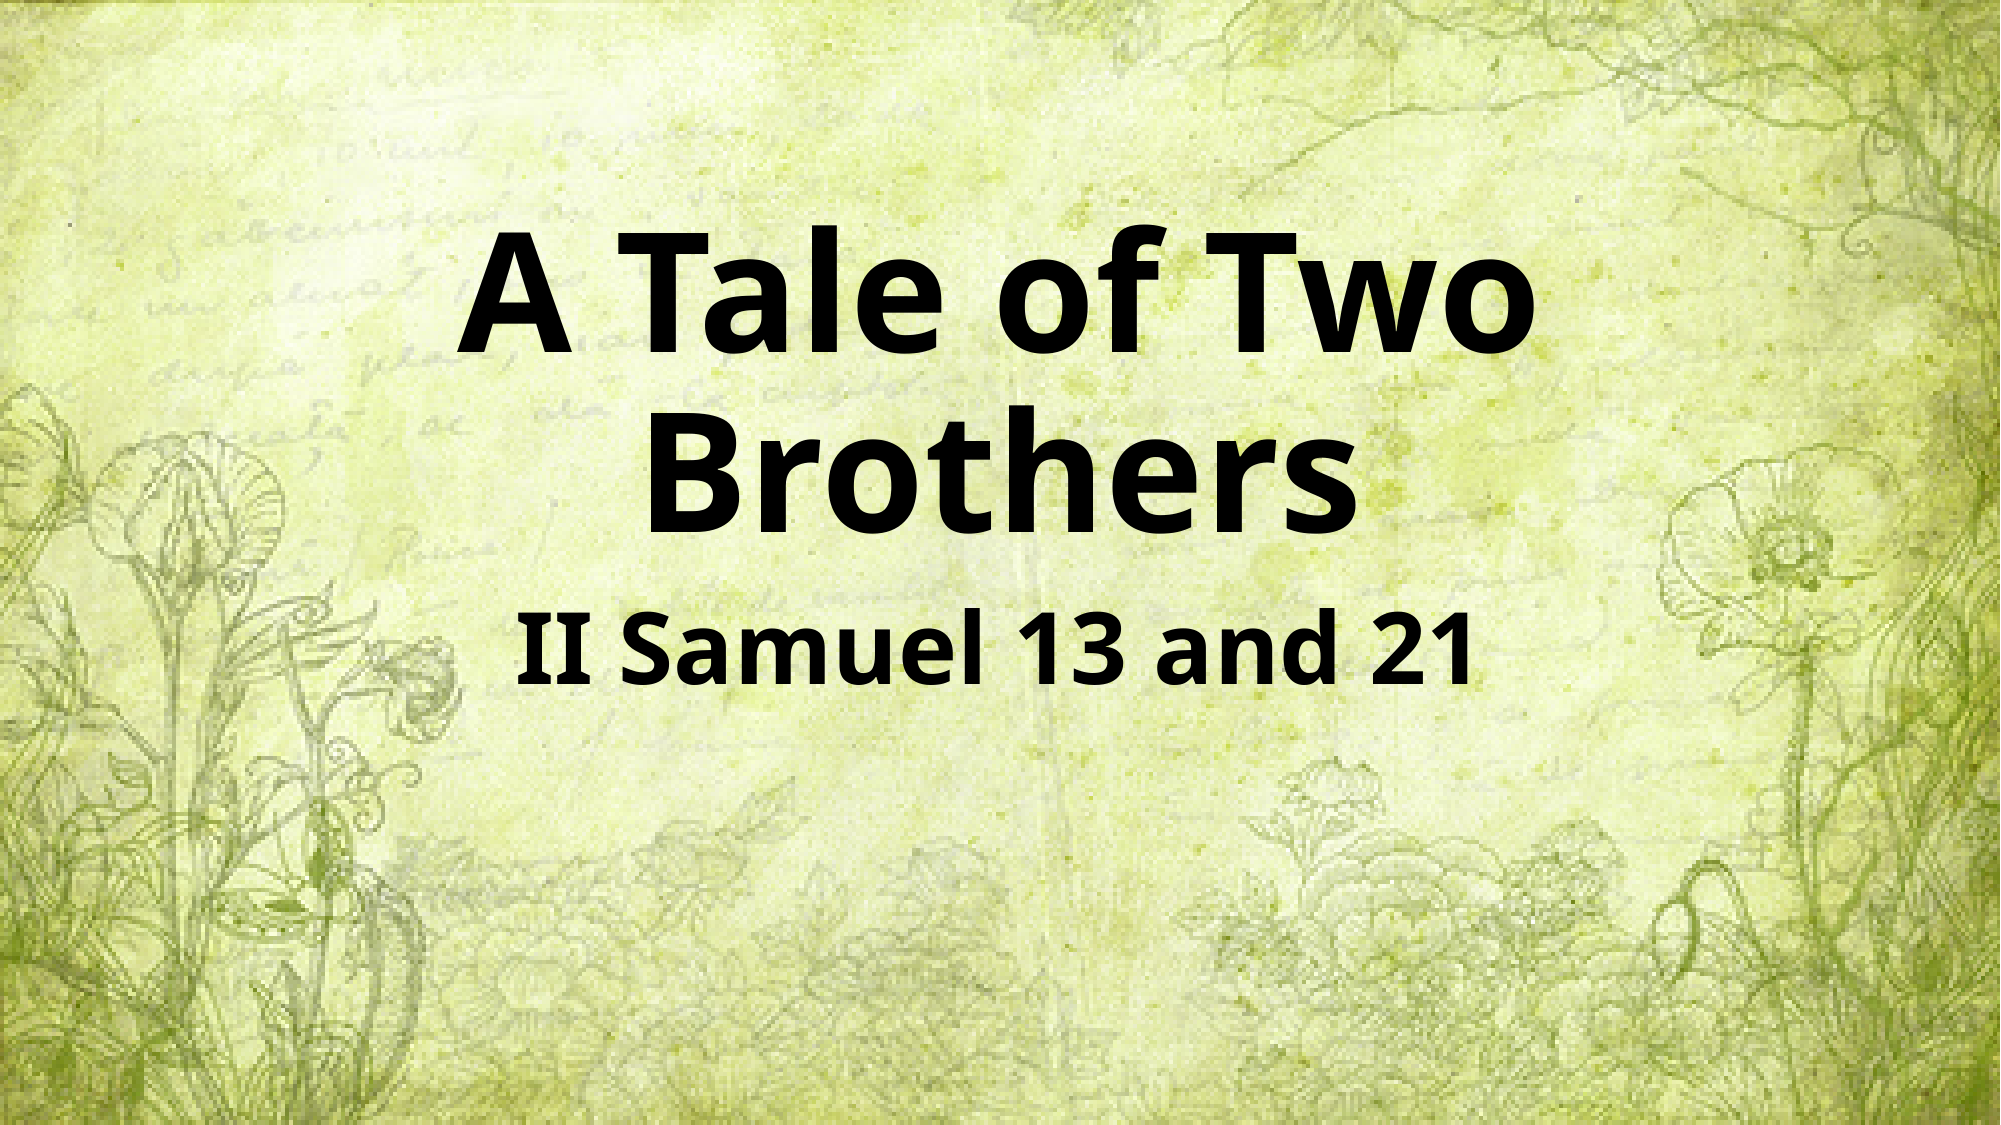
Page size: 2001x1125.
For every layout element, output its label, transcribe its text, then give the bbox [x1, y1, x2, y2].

picture [0, 0, 2000, 1125]
subtitle II Samuel 13 and 21 [249, 590, 1750, 863]
title A Tale of Two Brothers [249, 184, 1750, 576]
